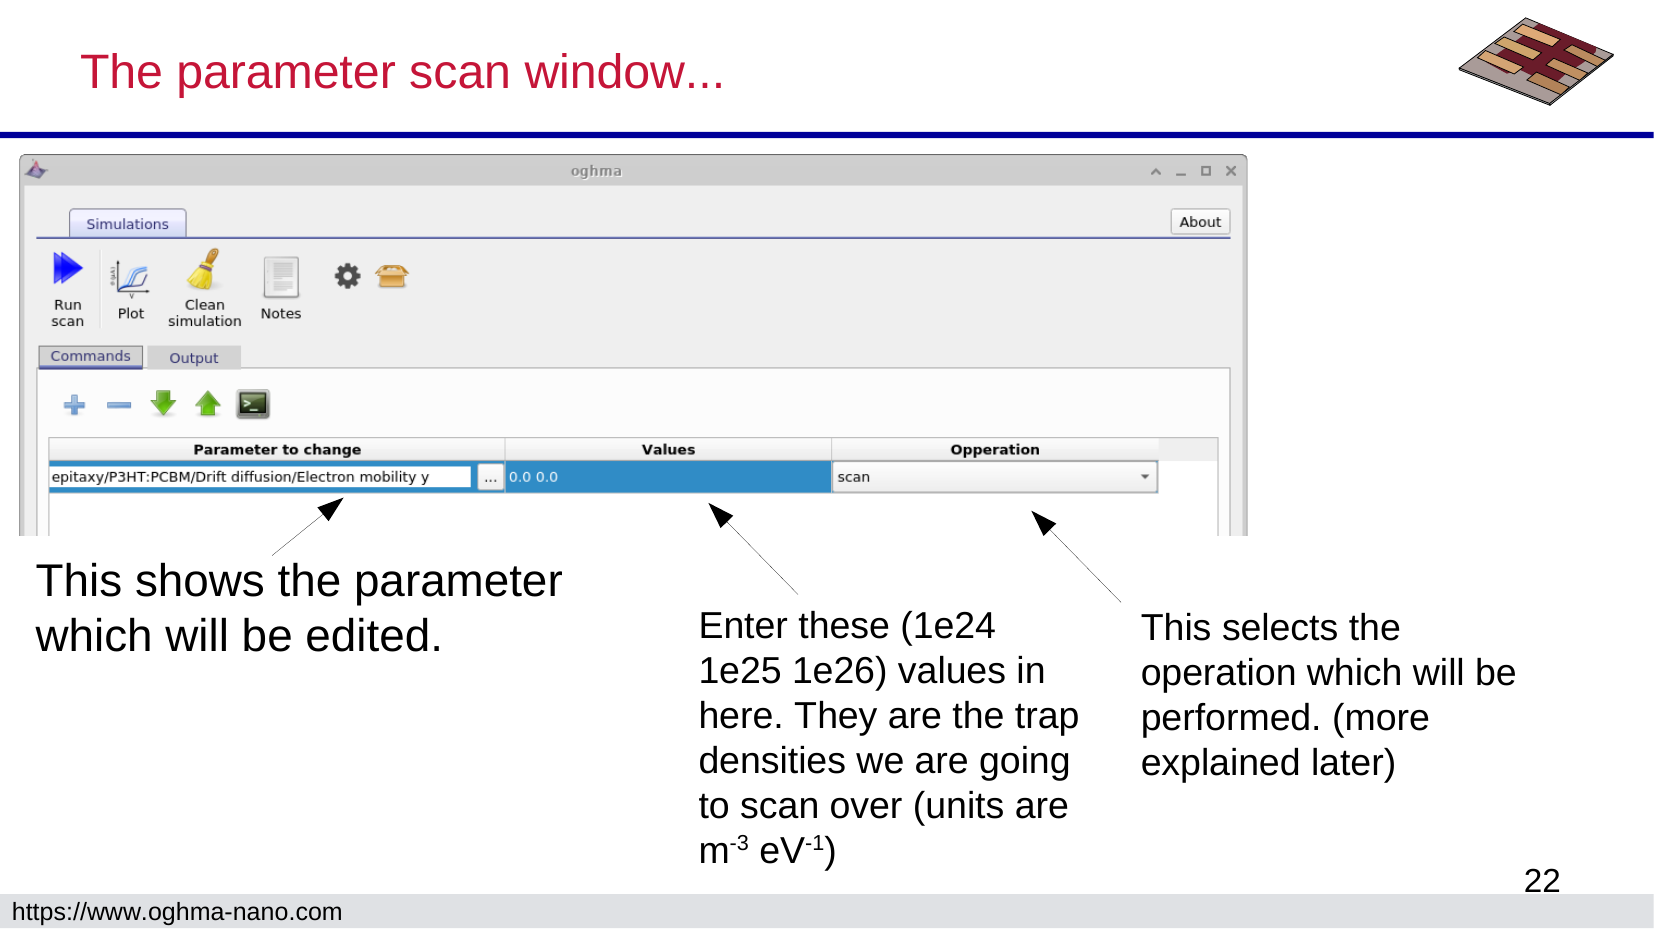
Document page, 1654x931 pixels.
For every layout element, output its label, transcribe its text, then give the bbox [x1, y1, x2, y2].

title The parameter scan window... [65, 28, 1430, 116]
text_box <number> [1509, 852, 1654, 911]
text_box This shows the parameter which will be edited. [20, 542, 595, 783]
text_box This selects the operation which will be performed. (more explained later) [1126, 595, 1538, 886]
picture [1045, 531, 1054, 536]
picture [19, 154, 1248, 536]
text_box Enter these (1e24 1e25 1e26) values in here. They are the trap densities we are going to scan over (units are m-3 eV-1) [683, 593, 1096, 884]
